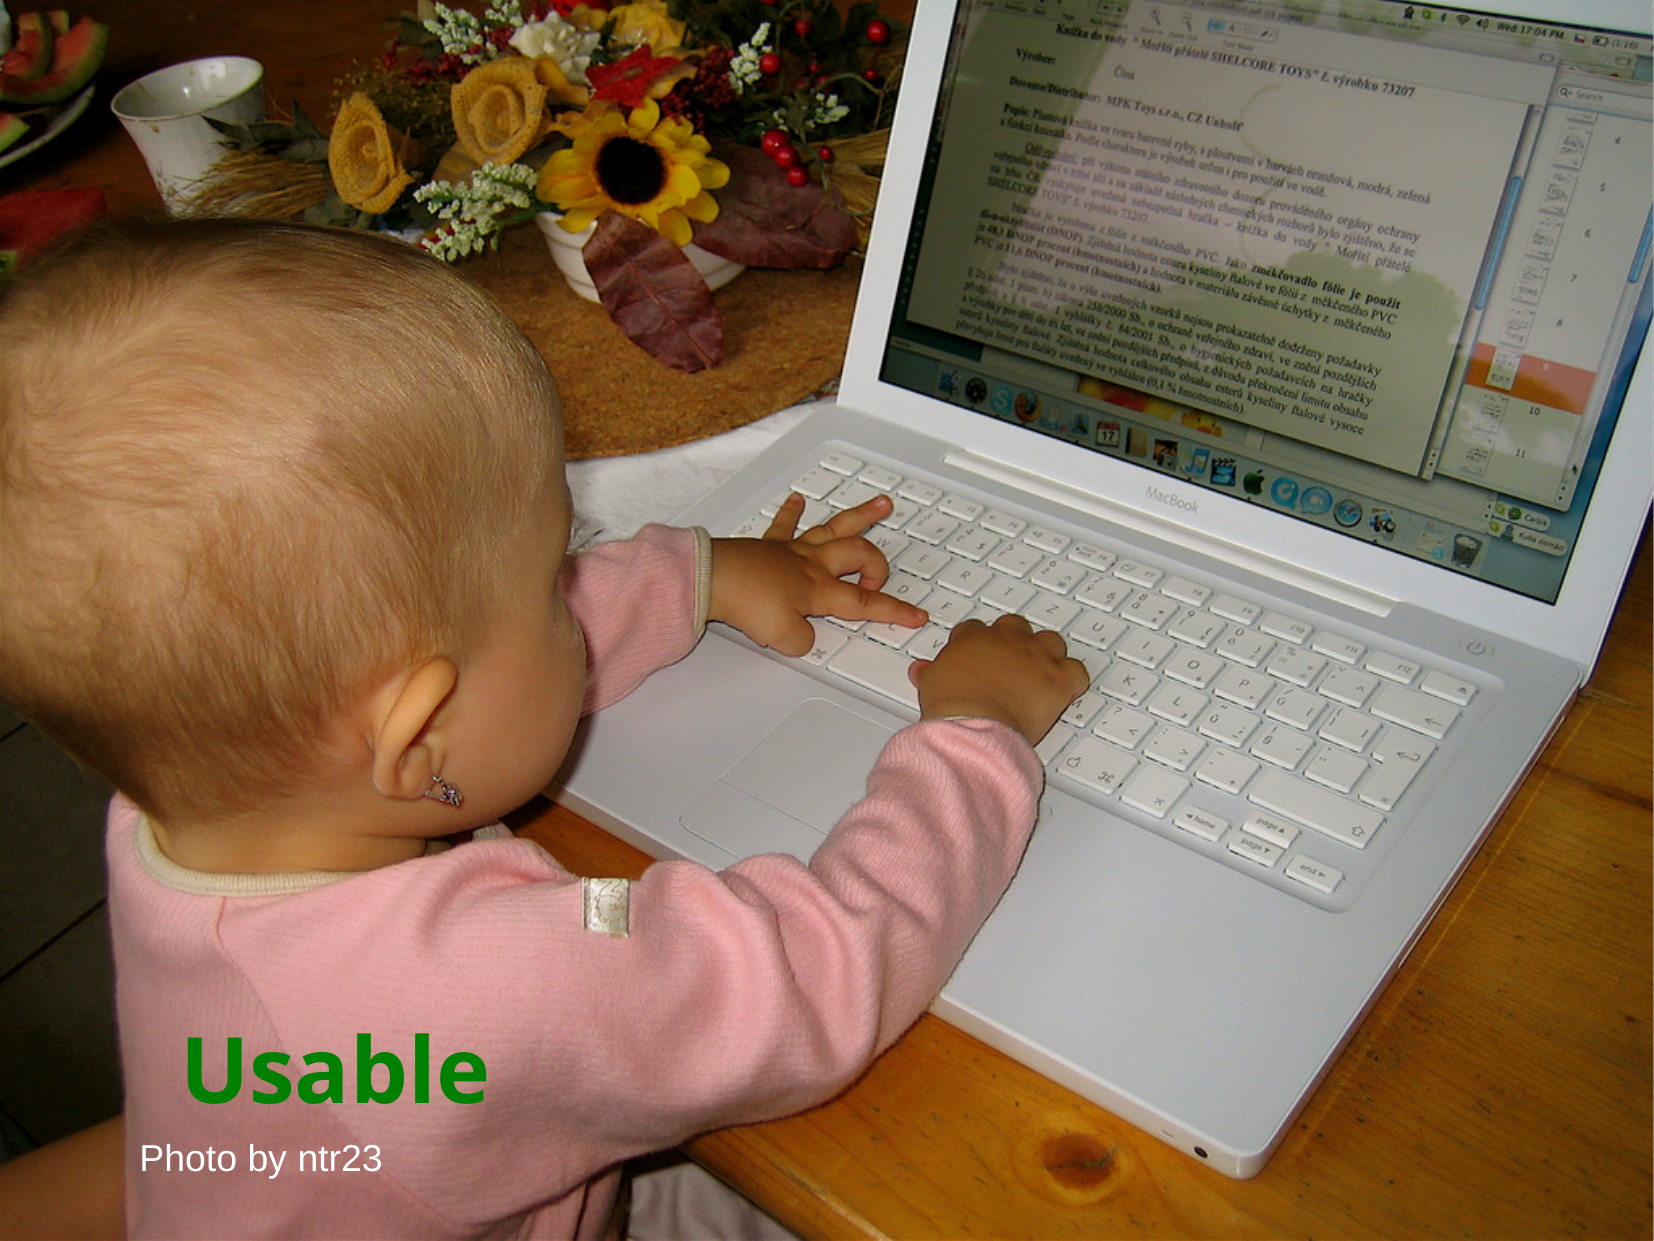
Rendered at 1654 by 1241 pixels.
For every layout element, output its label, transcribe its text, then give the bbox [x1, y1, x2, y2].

title Usable [165, 964, 1654, 1172]
picture [0, 0, 1654, 1241]
text_box Photo by ntr23 [124, 1129, 398, 1188]
